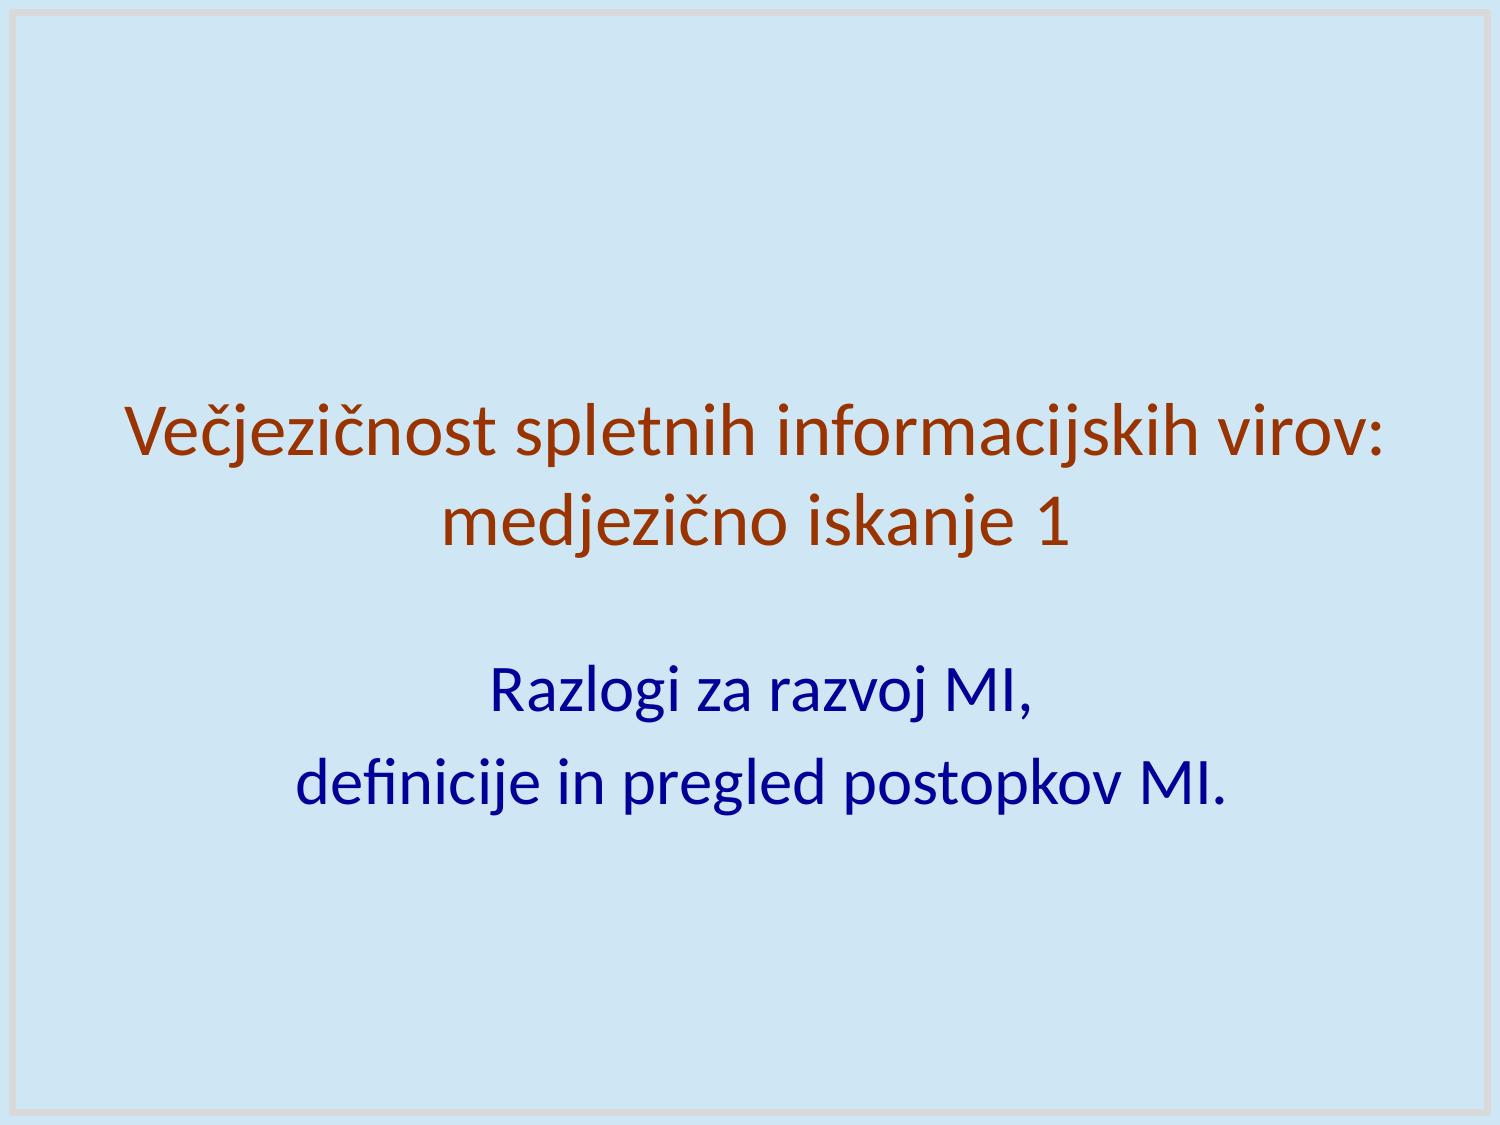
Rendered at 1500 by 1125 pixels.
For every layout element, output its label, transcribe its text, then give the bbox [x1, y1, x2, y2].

subtitle Razlogi za razvoj MI, definicije in pregled postopkov MI. [187, 637, 1338, 925]
title Večjezičnost spletnih informacijskih virov: medjezično iskanje 1 [50, 349, 1463, 591]
